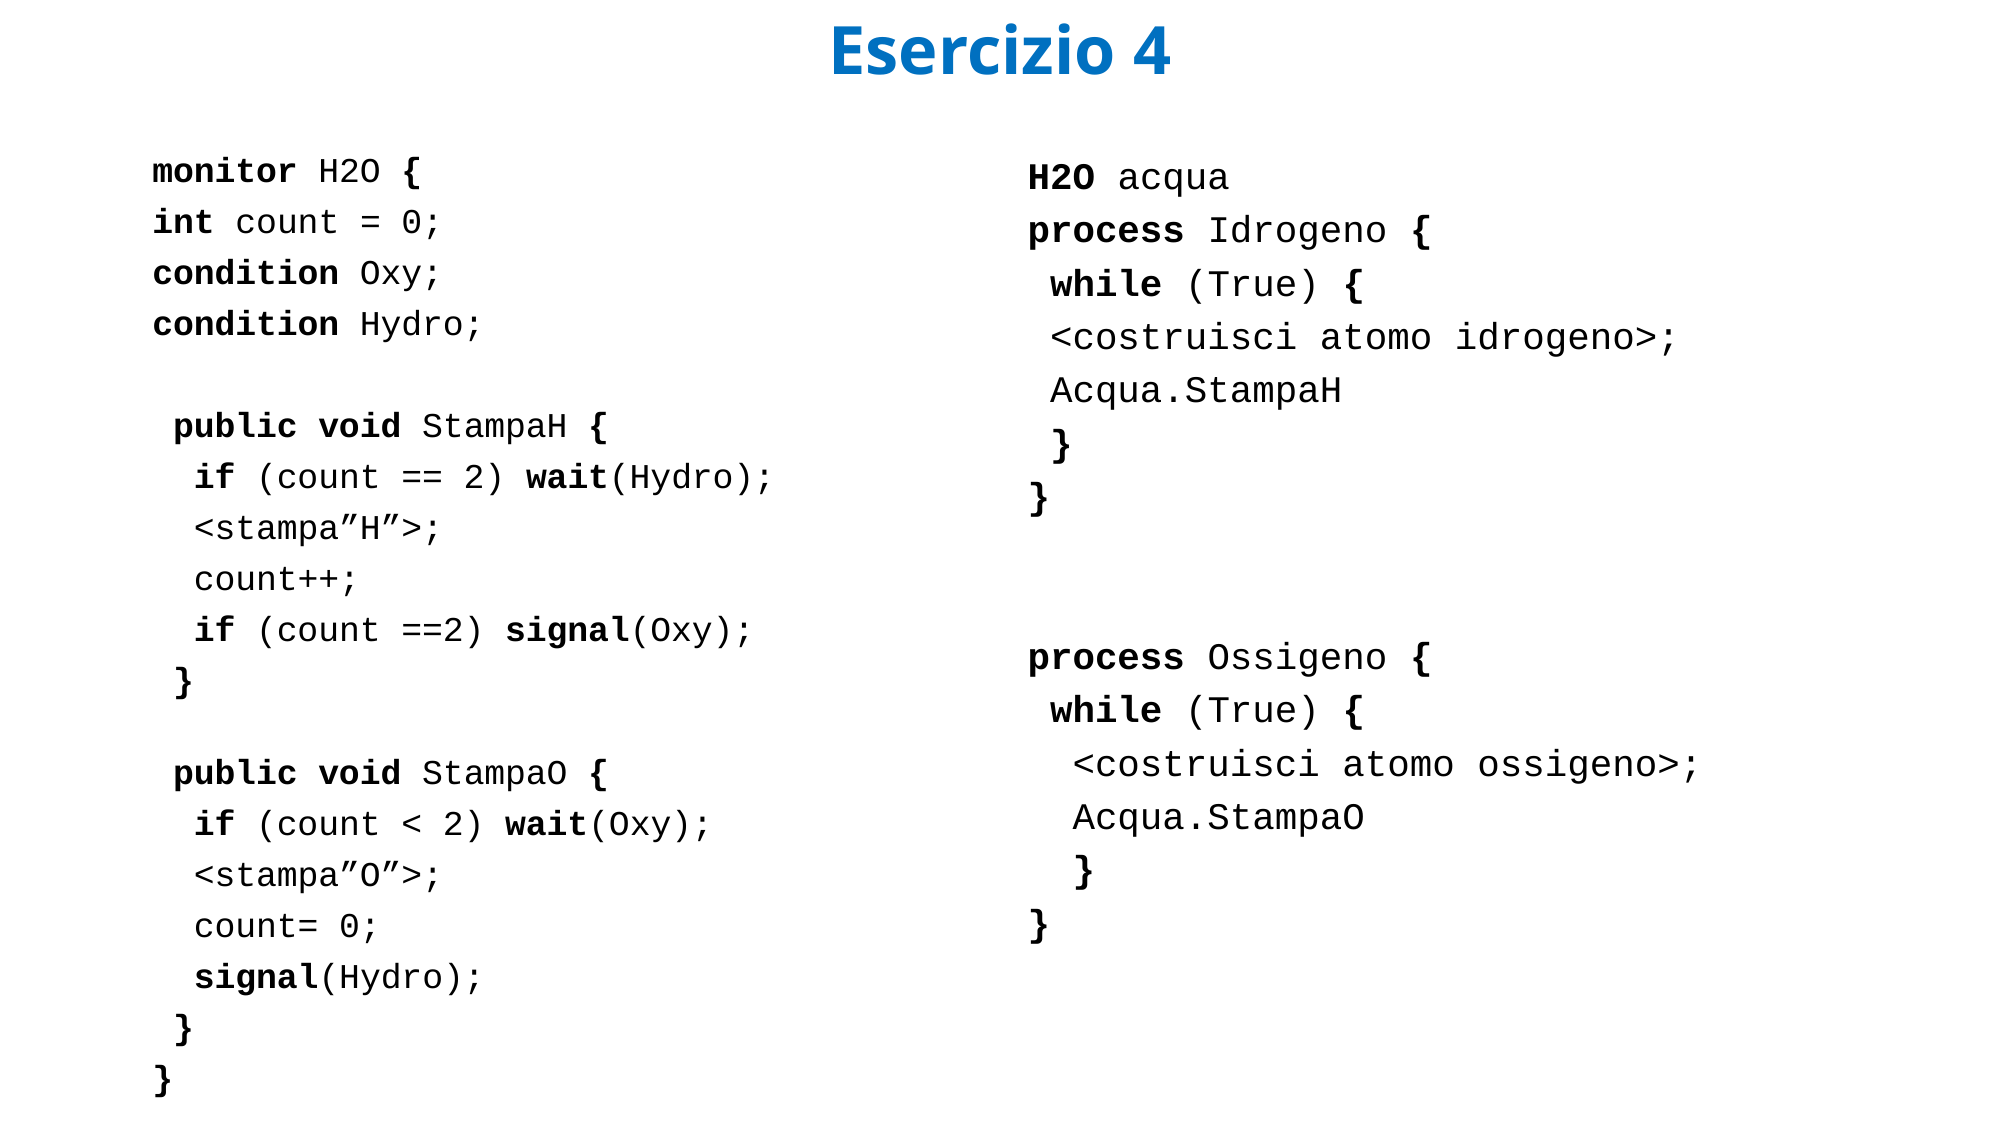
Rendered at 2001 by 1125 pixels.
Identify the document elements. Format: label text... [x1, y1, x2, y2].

title Esercizio 4 [137, 0, 1863, 96]
list H2O acqua process Idrogeno { while (True) { <costruisci atomo idrogeno>; Acqua.StampaH } } process Ossigeno { while (True) { <costruisci atomo ossigeno>; Acqua.StampaO } } [1012, 144, 1863, 966]
list monitor H2O { int count = 0; condition Oxy; condition Hydro; public void StampaH { if (count == 2) wait(Hydro); <stampa”H”>; count++; if (count ==2) signal(Oxy); } public void StampaO { if (count < 2) wait(Oxy); <stampa”O”>; count= 0; signal(Hydro); } } [137, 140, 988, 1111]
